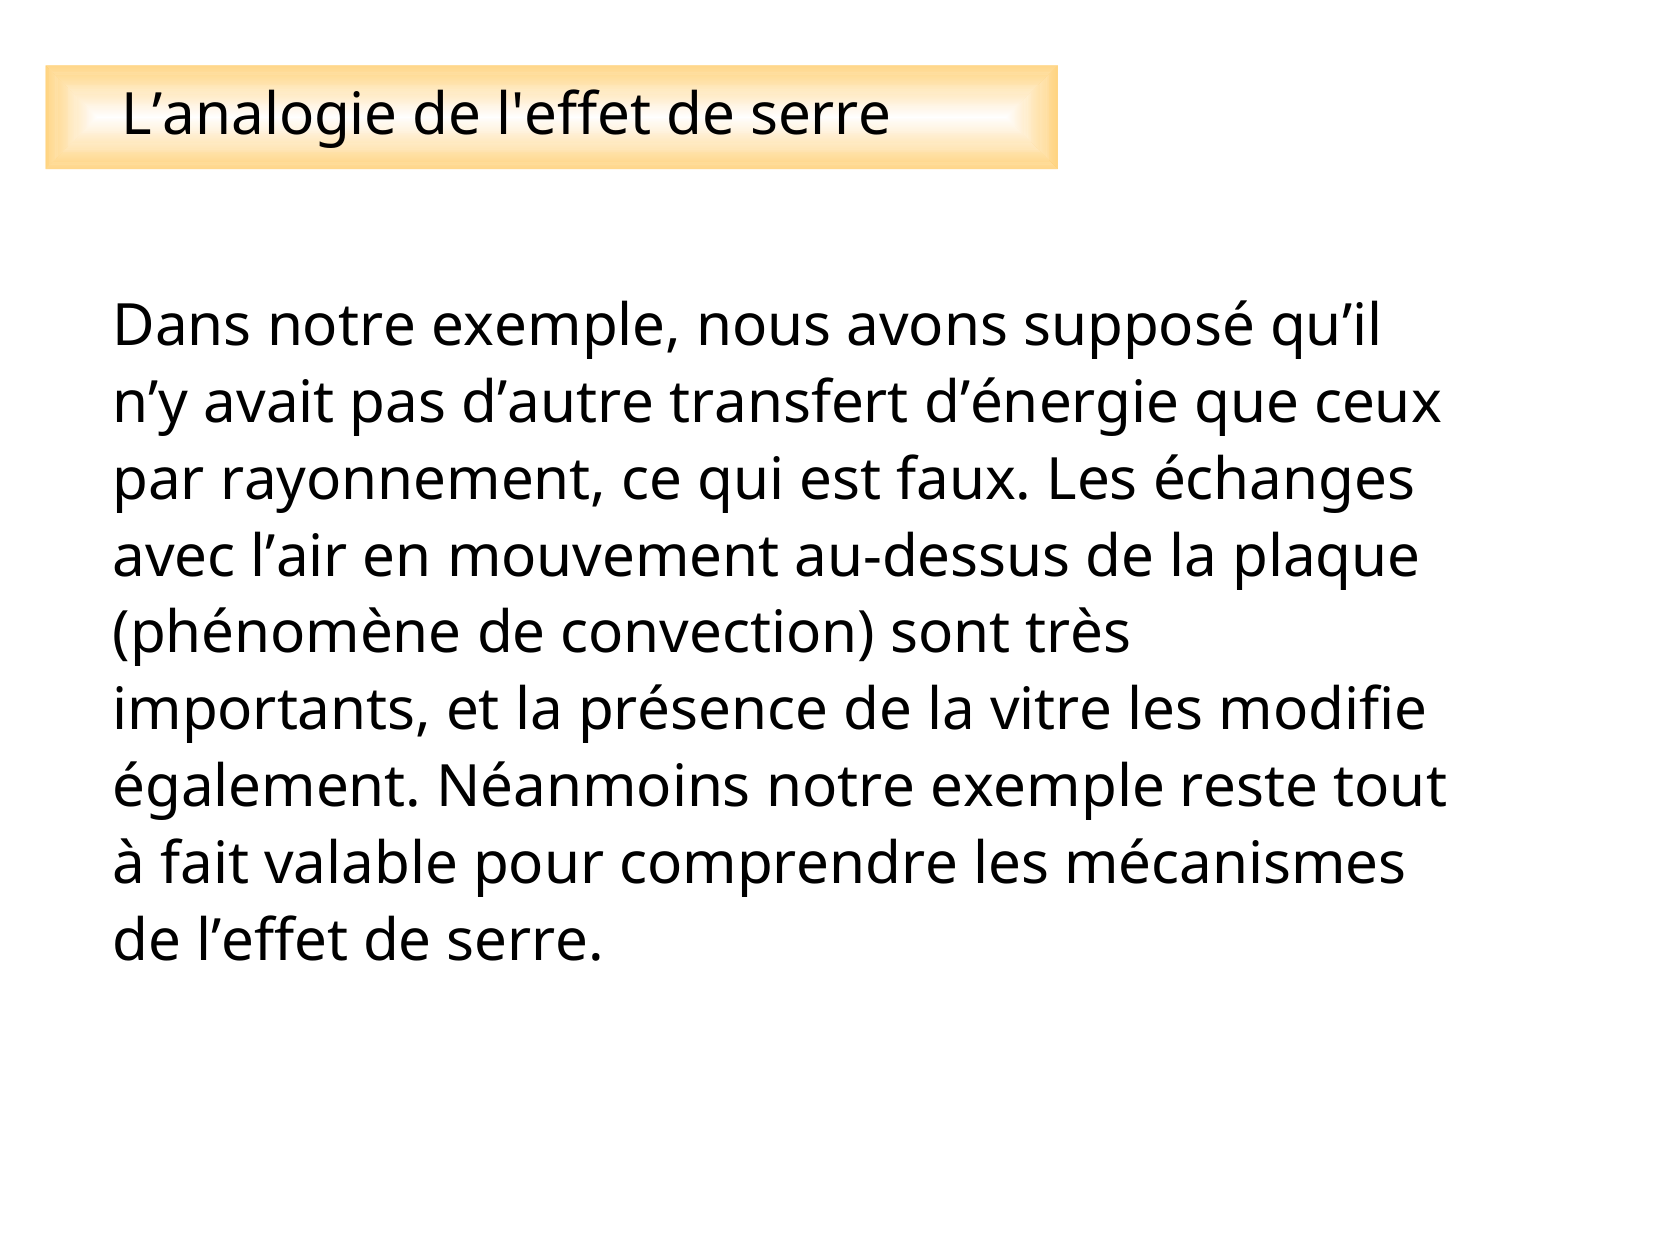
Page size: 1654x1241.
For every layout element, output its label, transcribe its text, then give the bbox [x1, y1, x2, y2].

text_box Dans notre exemple, nous avons supposé qu’il n’y avait pas d’autre transfert d’énergie que ceux par rayonnement, ce qui est faux. Les échanges avec l’air en mouvement au-dessus de la plaque (phénomène de convection) sont très importants, et la présence de la vitre les modifie également. Néanmoins notre exemple reste tout à fait valable pour comprendre les mécanismes de l’effet de serre. [97, 276, 1470, 1155]
text_box L’analogie de l'effet de serre [46, 65, 1117, 174]
